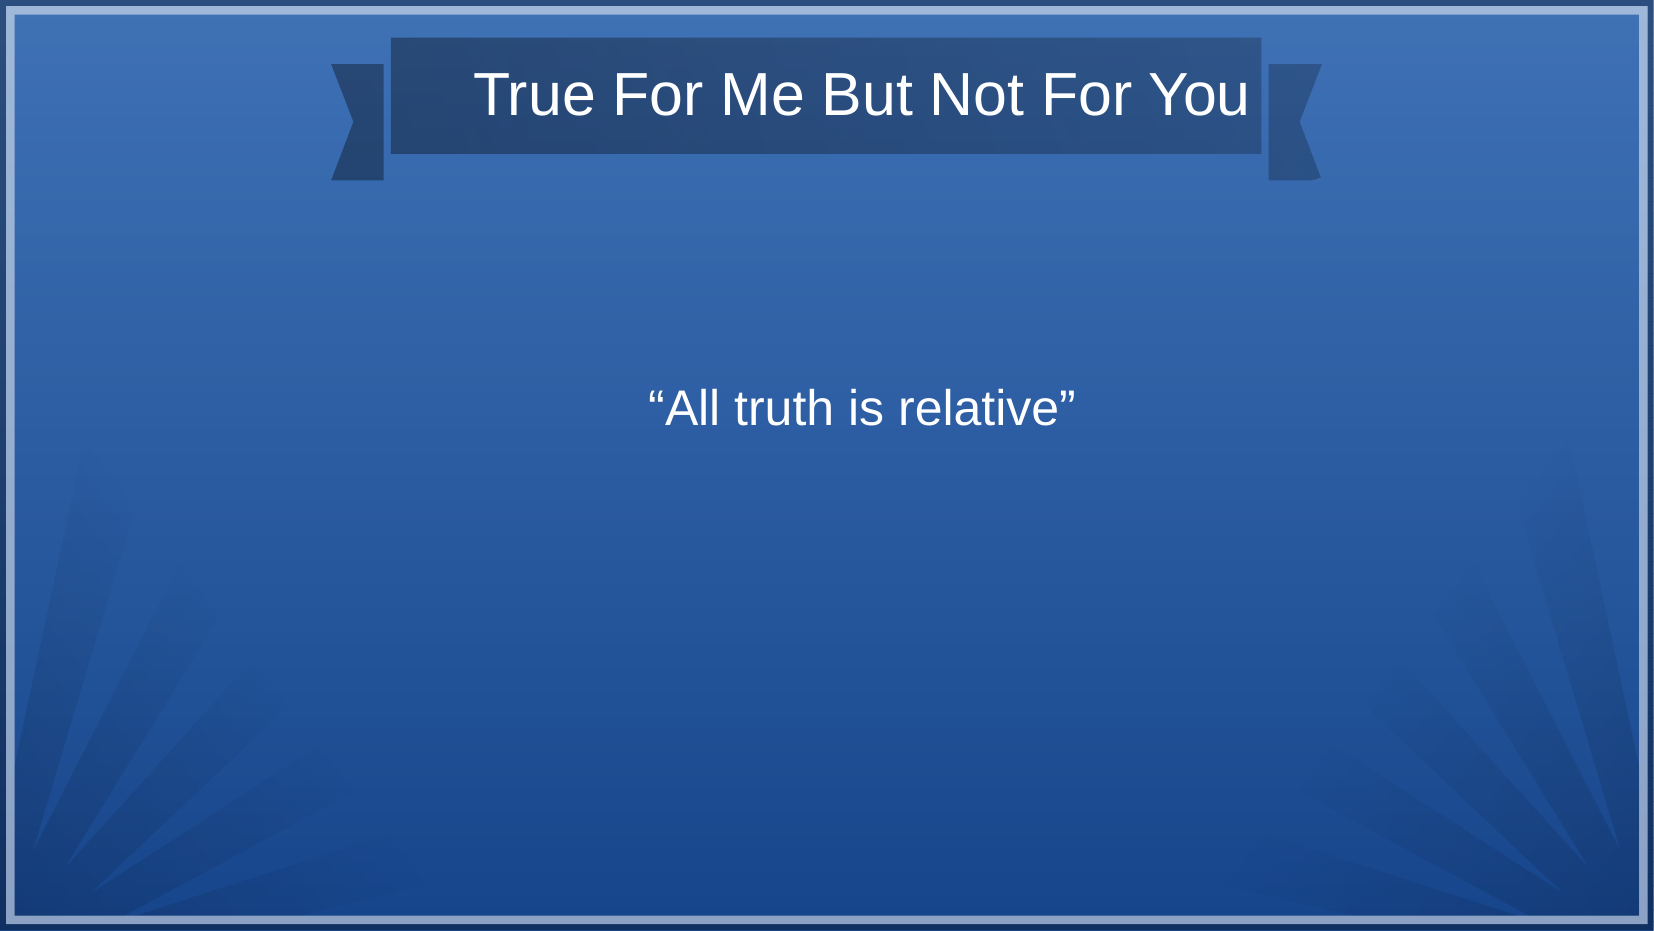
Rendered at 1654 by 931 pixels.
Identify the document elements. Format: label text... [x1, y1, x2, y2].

title True For Me But Not For You [389, 35, 1264, 154]
list “All truth is relative” [82, 224, 1571, 848]
